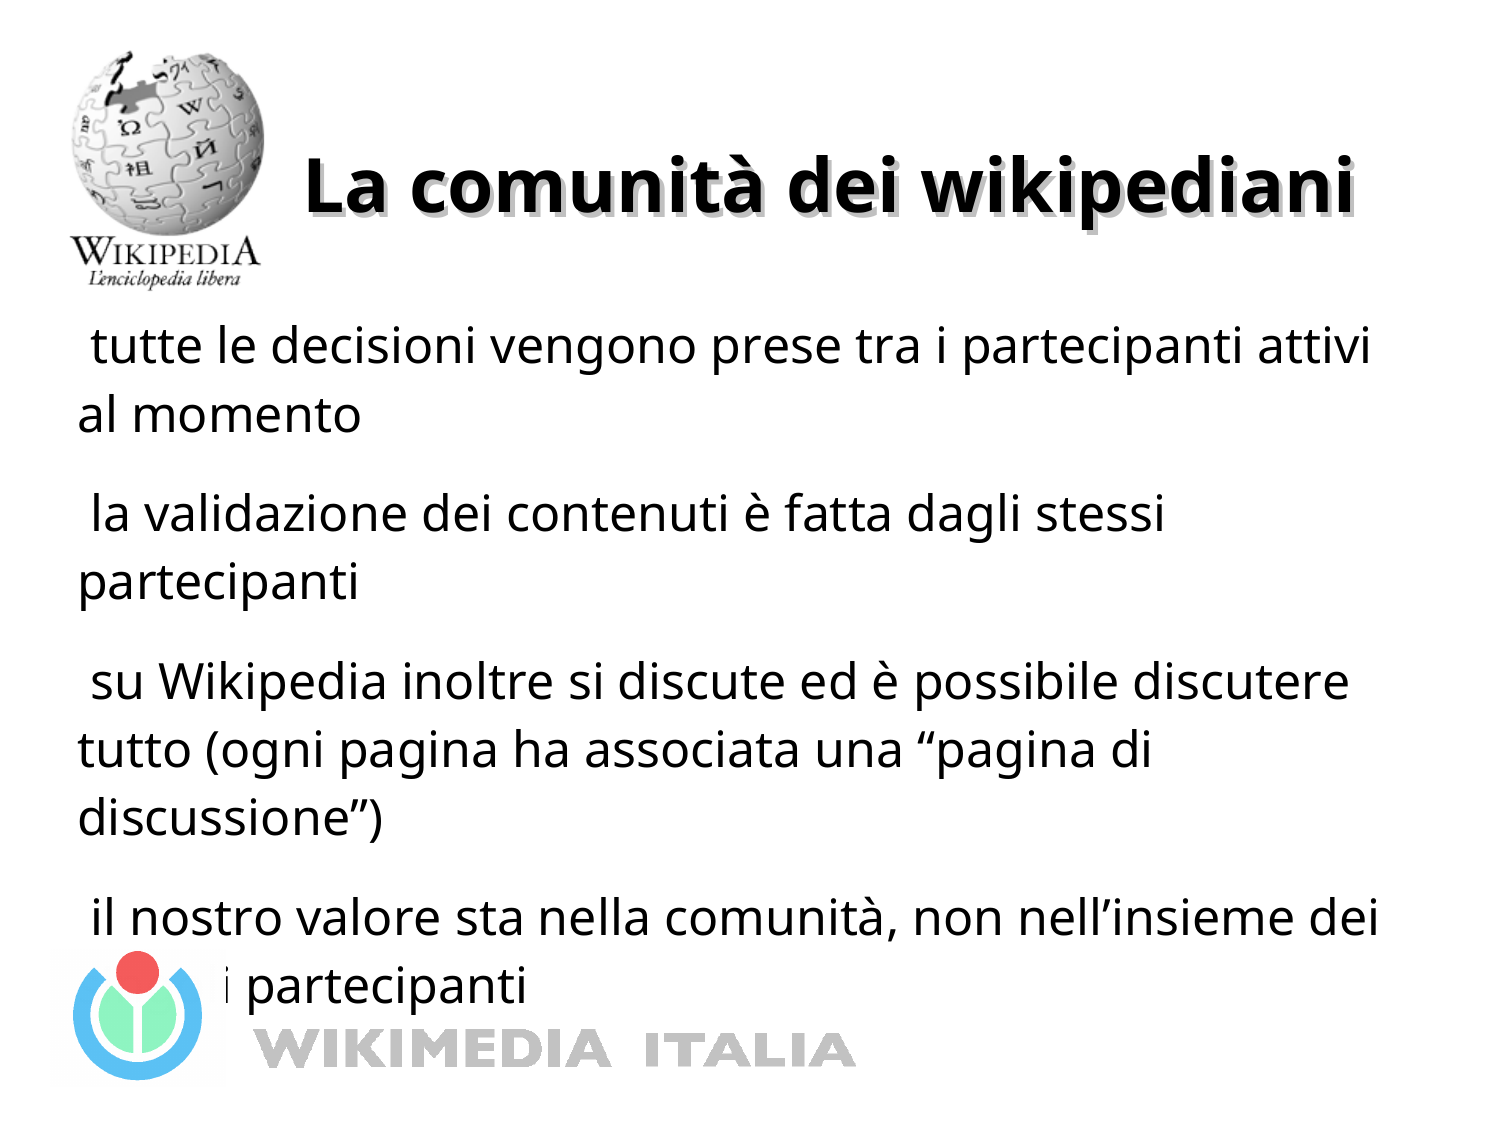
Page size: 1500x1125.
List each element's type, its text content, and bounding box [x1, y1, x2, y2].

text_box tutte le decisioni vengono prese tra i partecipanti attivi al momento la validazione dei contenuti è fatta dagli stessi partecipanti su Wikipedia inoltre si discute ed è possibile discutere tutto (ogni pagina ha associata una “pagina di discussione”) il nostro valore sta nella comunità, non nell’insieme dei singoli partecipanti [62, 302, 1426, 1027]
chart [62, 50, 274, 293]
chart [249, 1025, 618, 1073]
text_box La comunità dei wikipediani [287, 124, 1450, 243]
chart [50, 950, 226, 1087]
chart [637, 1025, 863, 1071]
